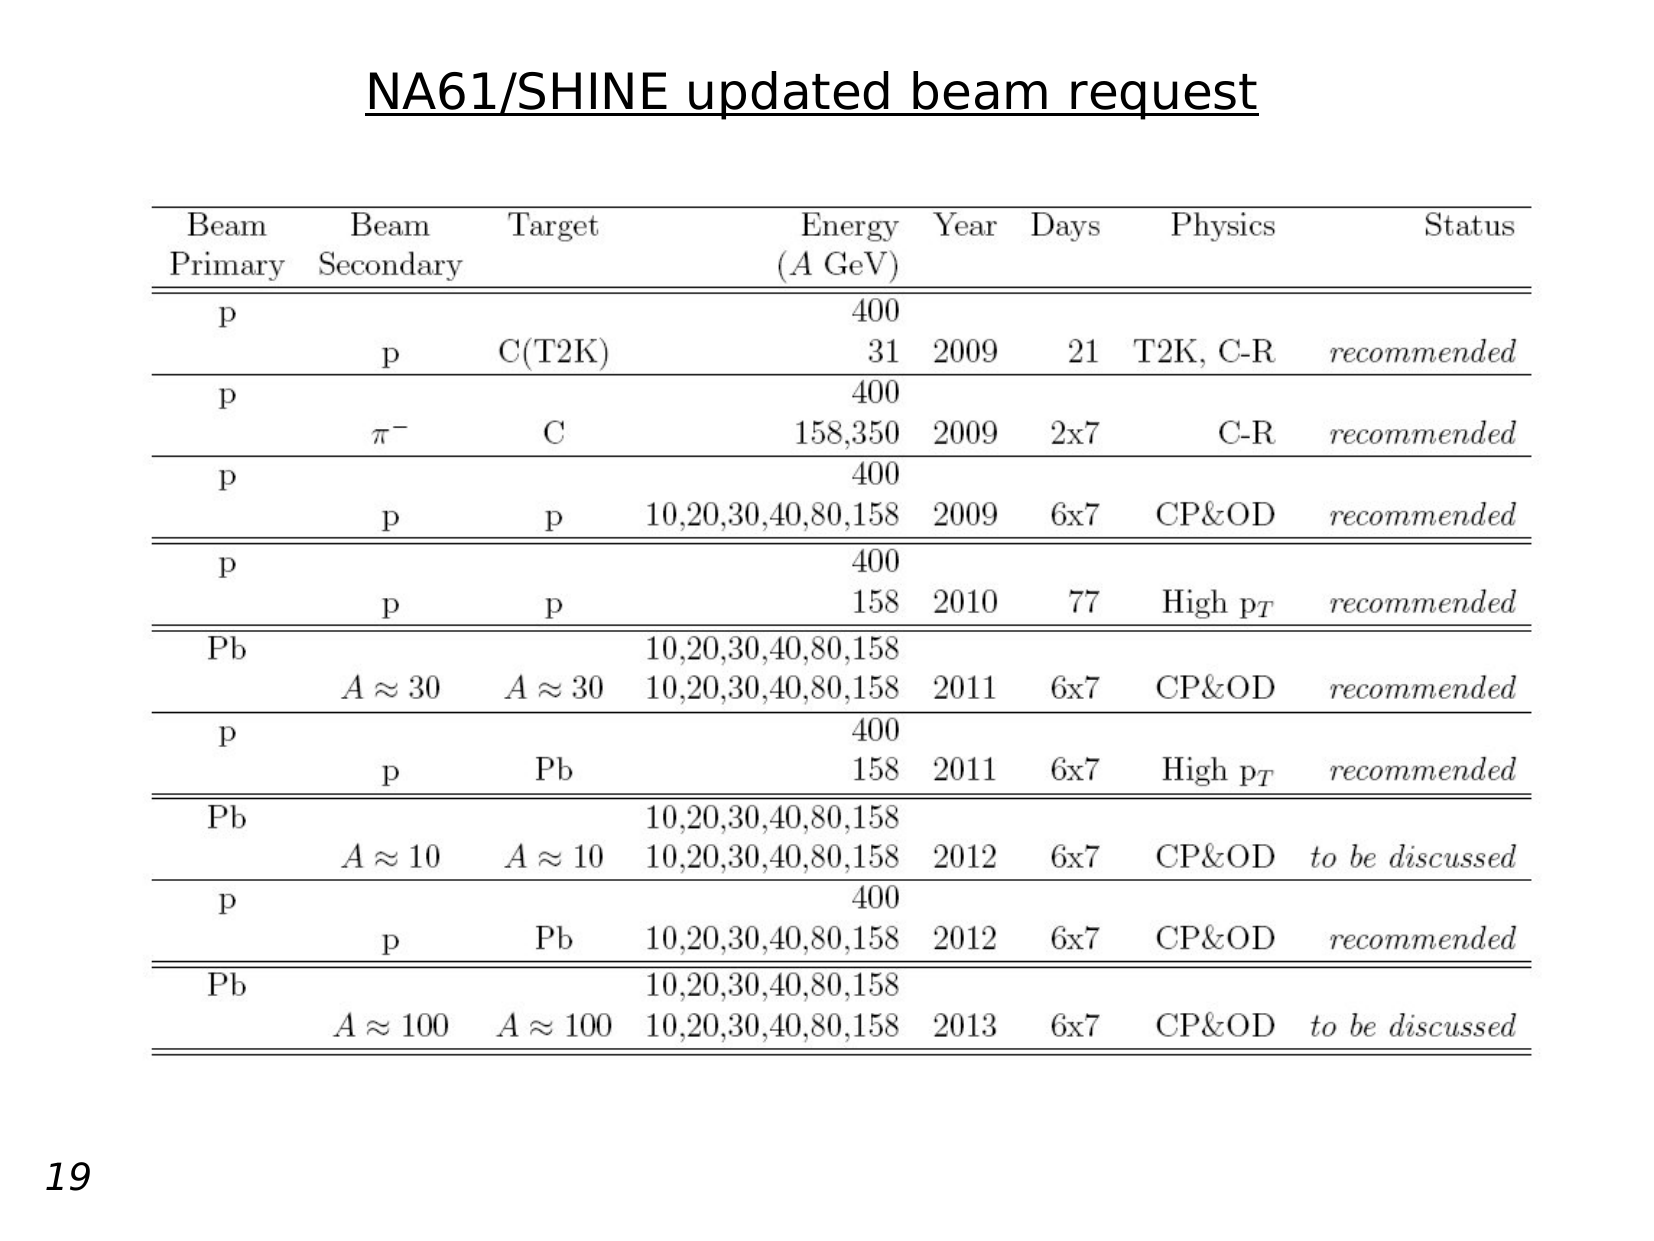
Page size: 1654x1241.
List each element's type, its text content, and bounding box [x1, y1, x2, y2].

text_box NA61/SHINE updated beam request [364, 63, 1261, 122]
picture [74, 198, 1575, 1063]
